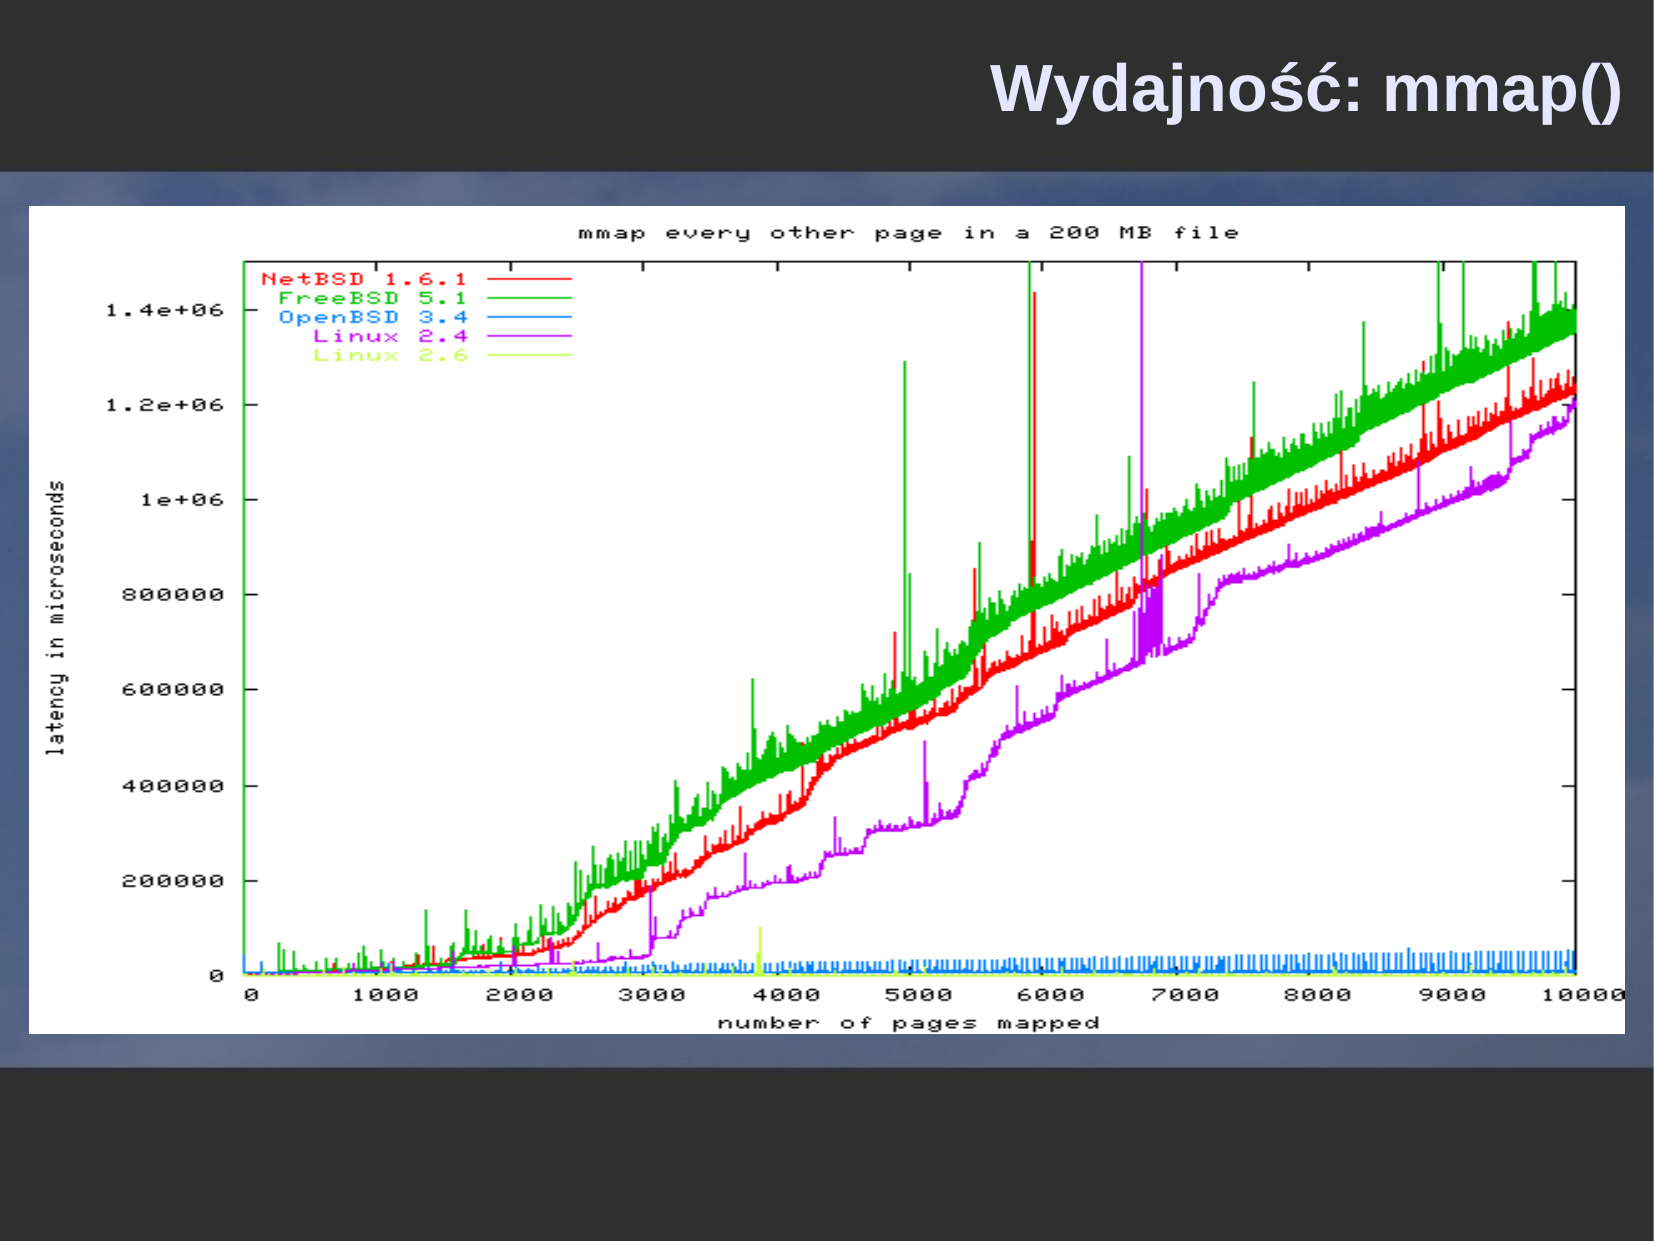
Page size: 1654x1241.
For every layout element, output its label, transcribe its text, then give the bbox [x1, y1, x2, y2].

picture [0, 0, 1654, 1241]
title Wydajność: mmap() [29, 29, 1625, 148]
